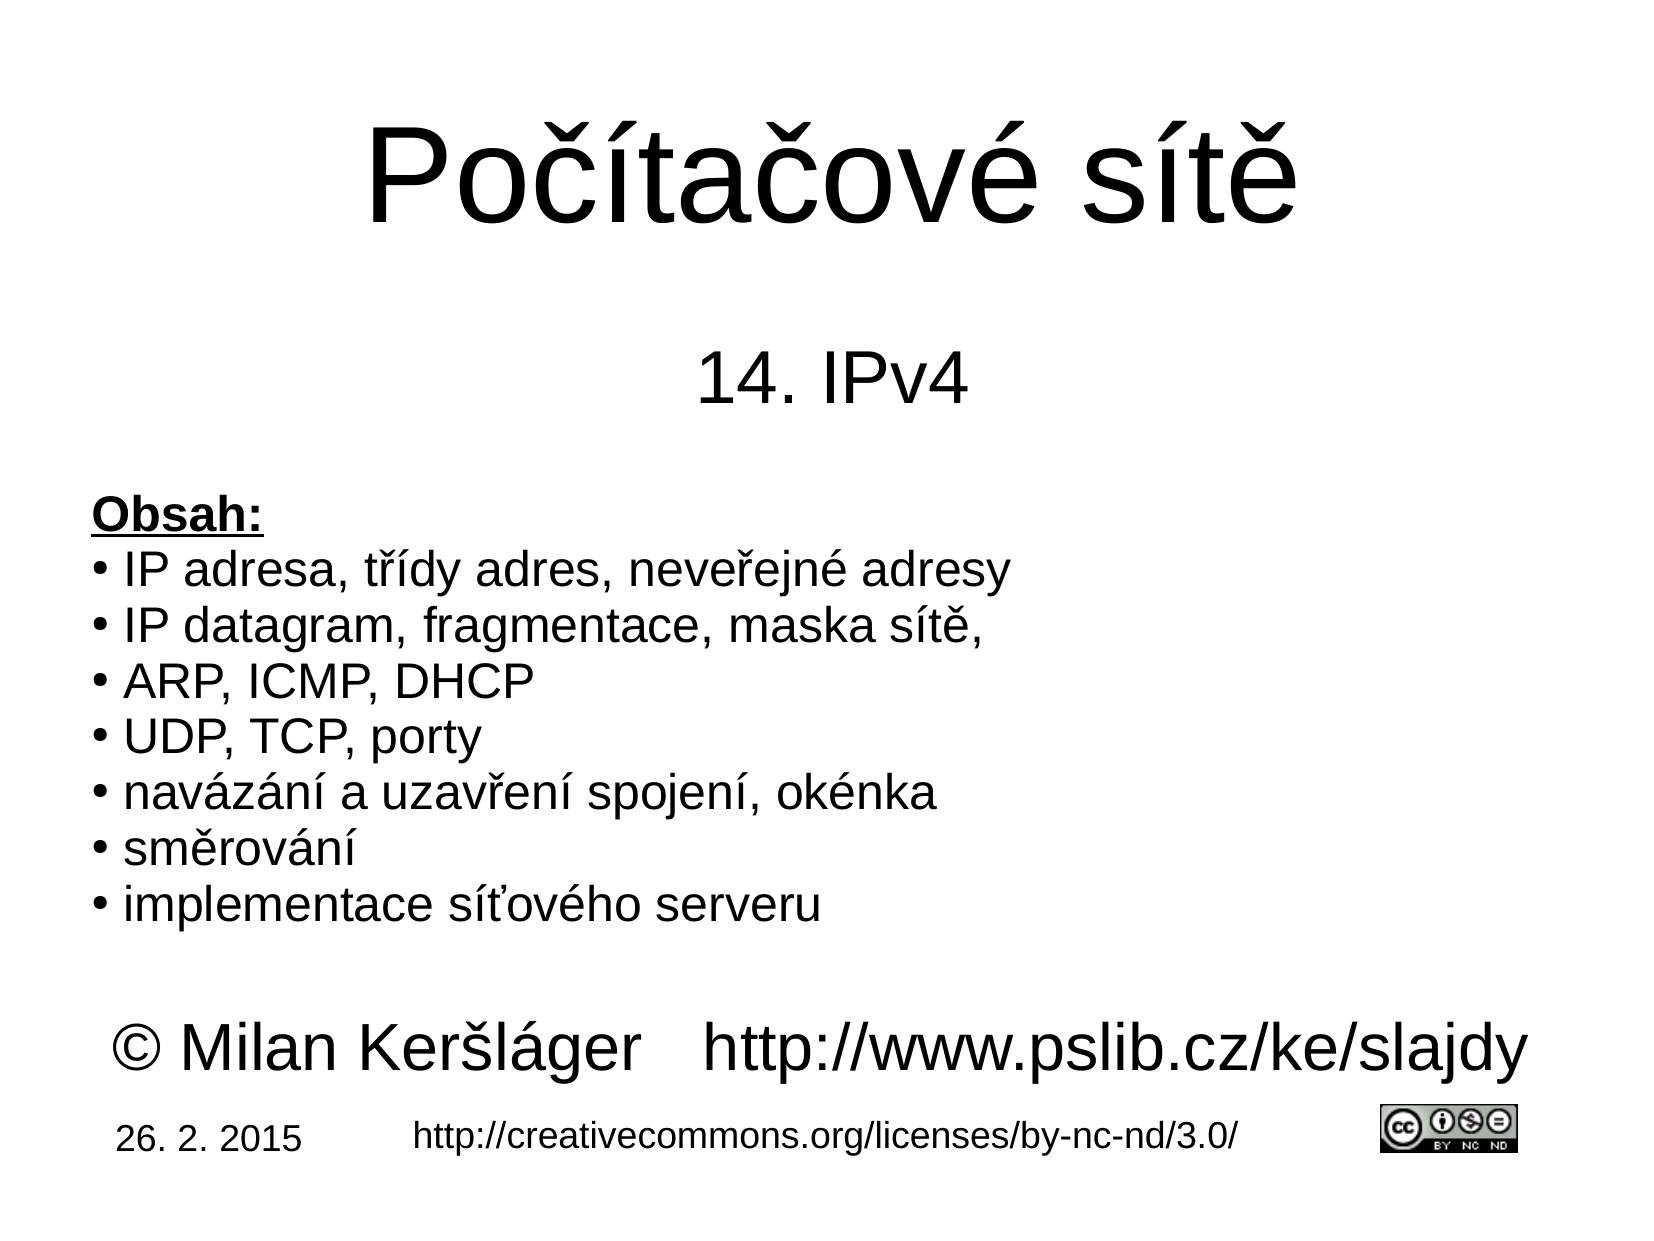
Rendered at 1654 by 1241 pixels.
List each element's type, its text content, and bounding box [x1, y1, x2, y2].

picture [1380, 1104, 1518, 1153]
title Počítačové sítě 14. IPv4 [88, 56, 1577, 461]
text_box Obsah: IP adresa, třídy adres, neveřejné adresy IP datagram, fragmentace, maska sítě, ARP, ICMP, DHCP UDP, TCP, porty navázání a uzavření spojení, okénka směrování implementace síťového serveru [76, 478, 1583, 940]
text_box 26. 2. 2015 [100, 1110, 337, 1168]
text_box http://creativecommons.org/licenses/by-nc-nd/3.0/ [339, 1107, 1313, 1165]
list © Milan Keršláger http://www.pslib.cz/ke/slajdy [76, 1009, 1565, 1087]
